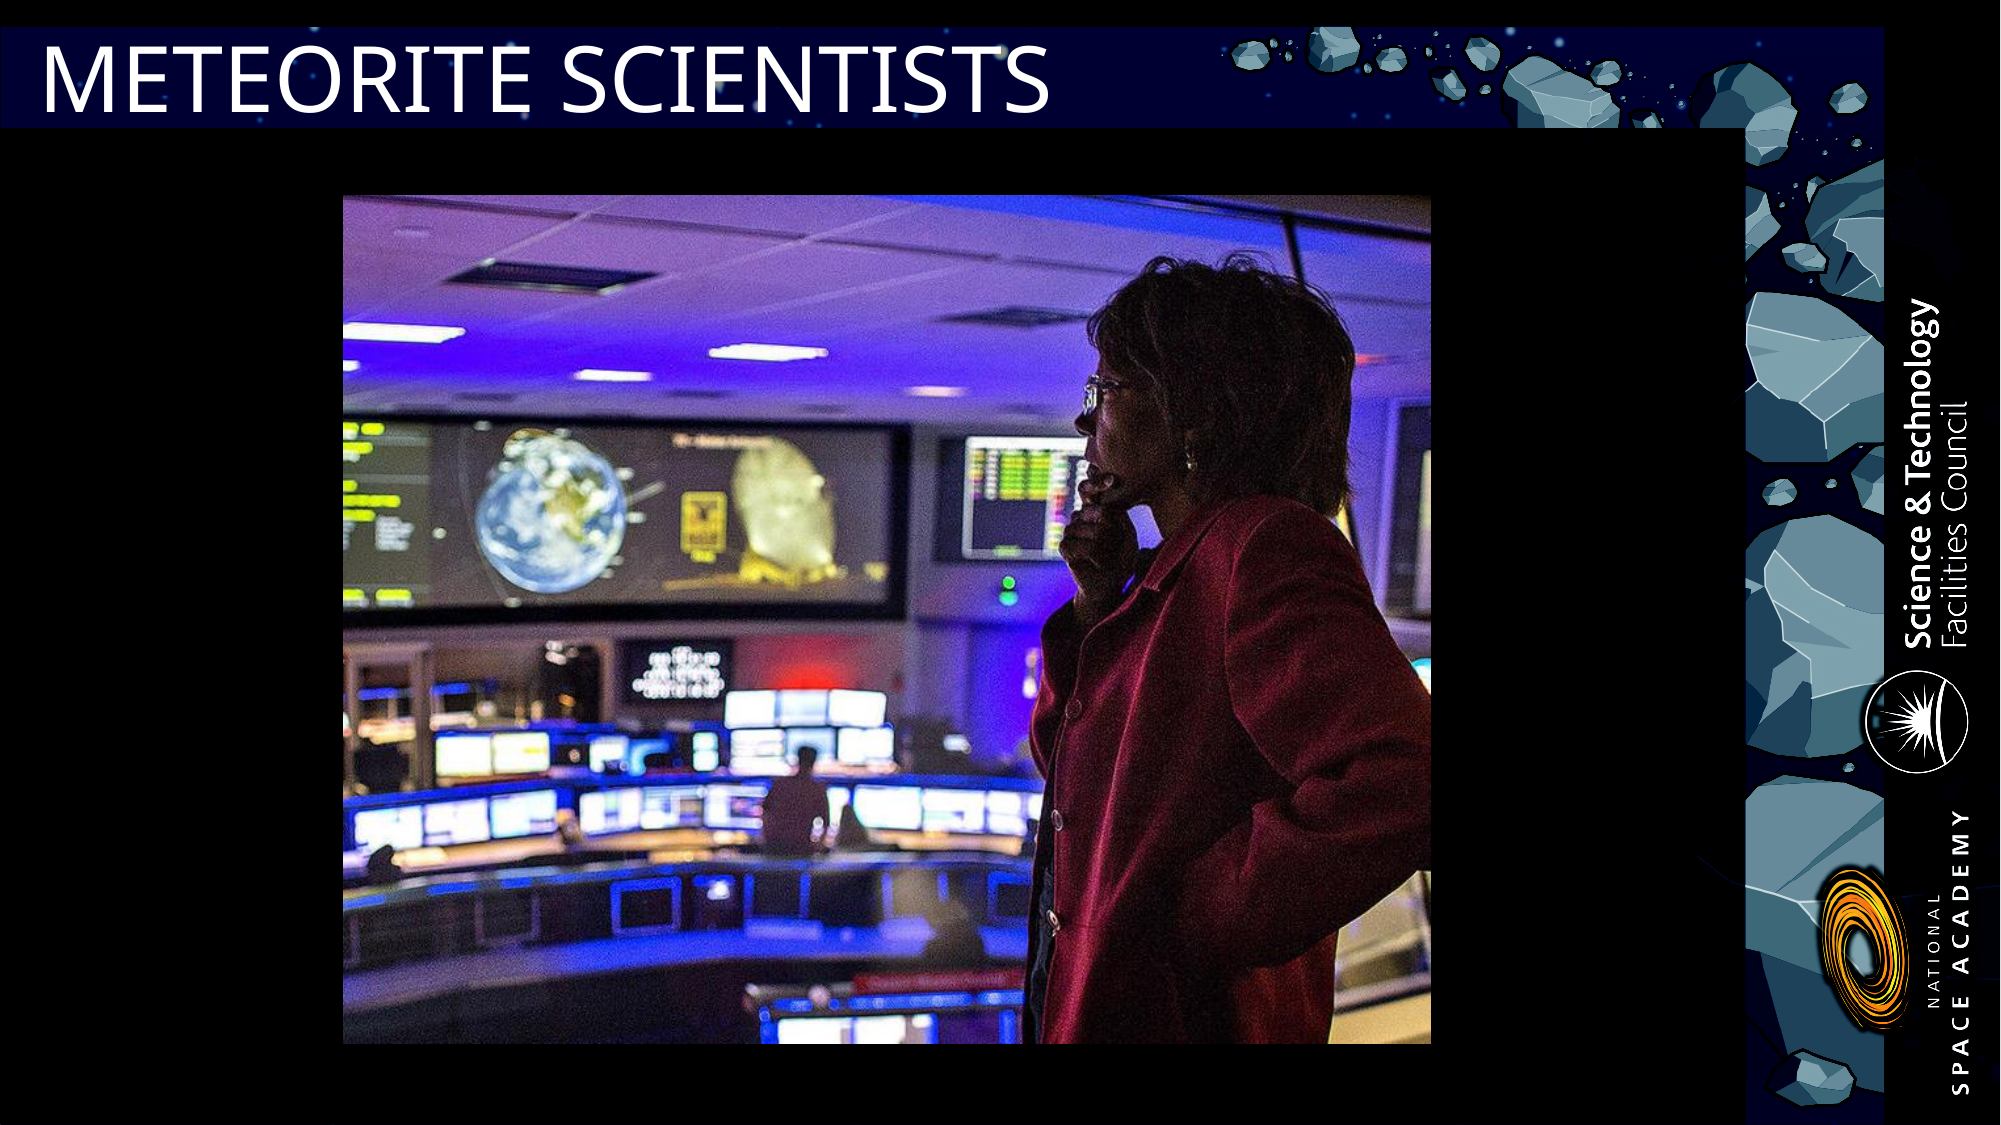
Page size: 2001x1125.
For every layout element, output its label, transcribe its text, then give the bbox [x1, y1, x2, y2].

picture [343, 195, 1431, 1044]
text_box METEORITE SCIENTISTS [23, 13, 1011, 141]
